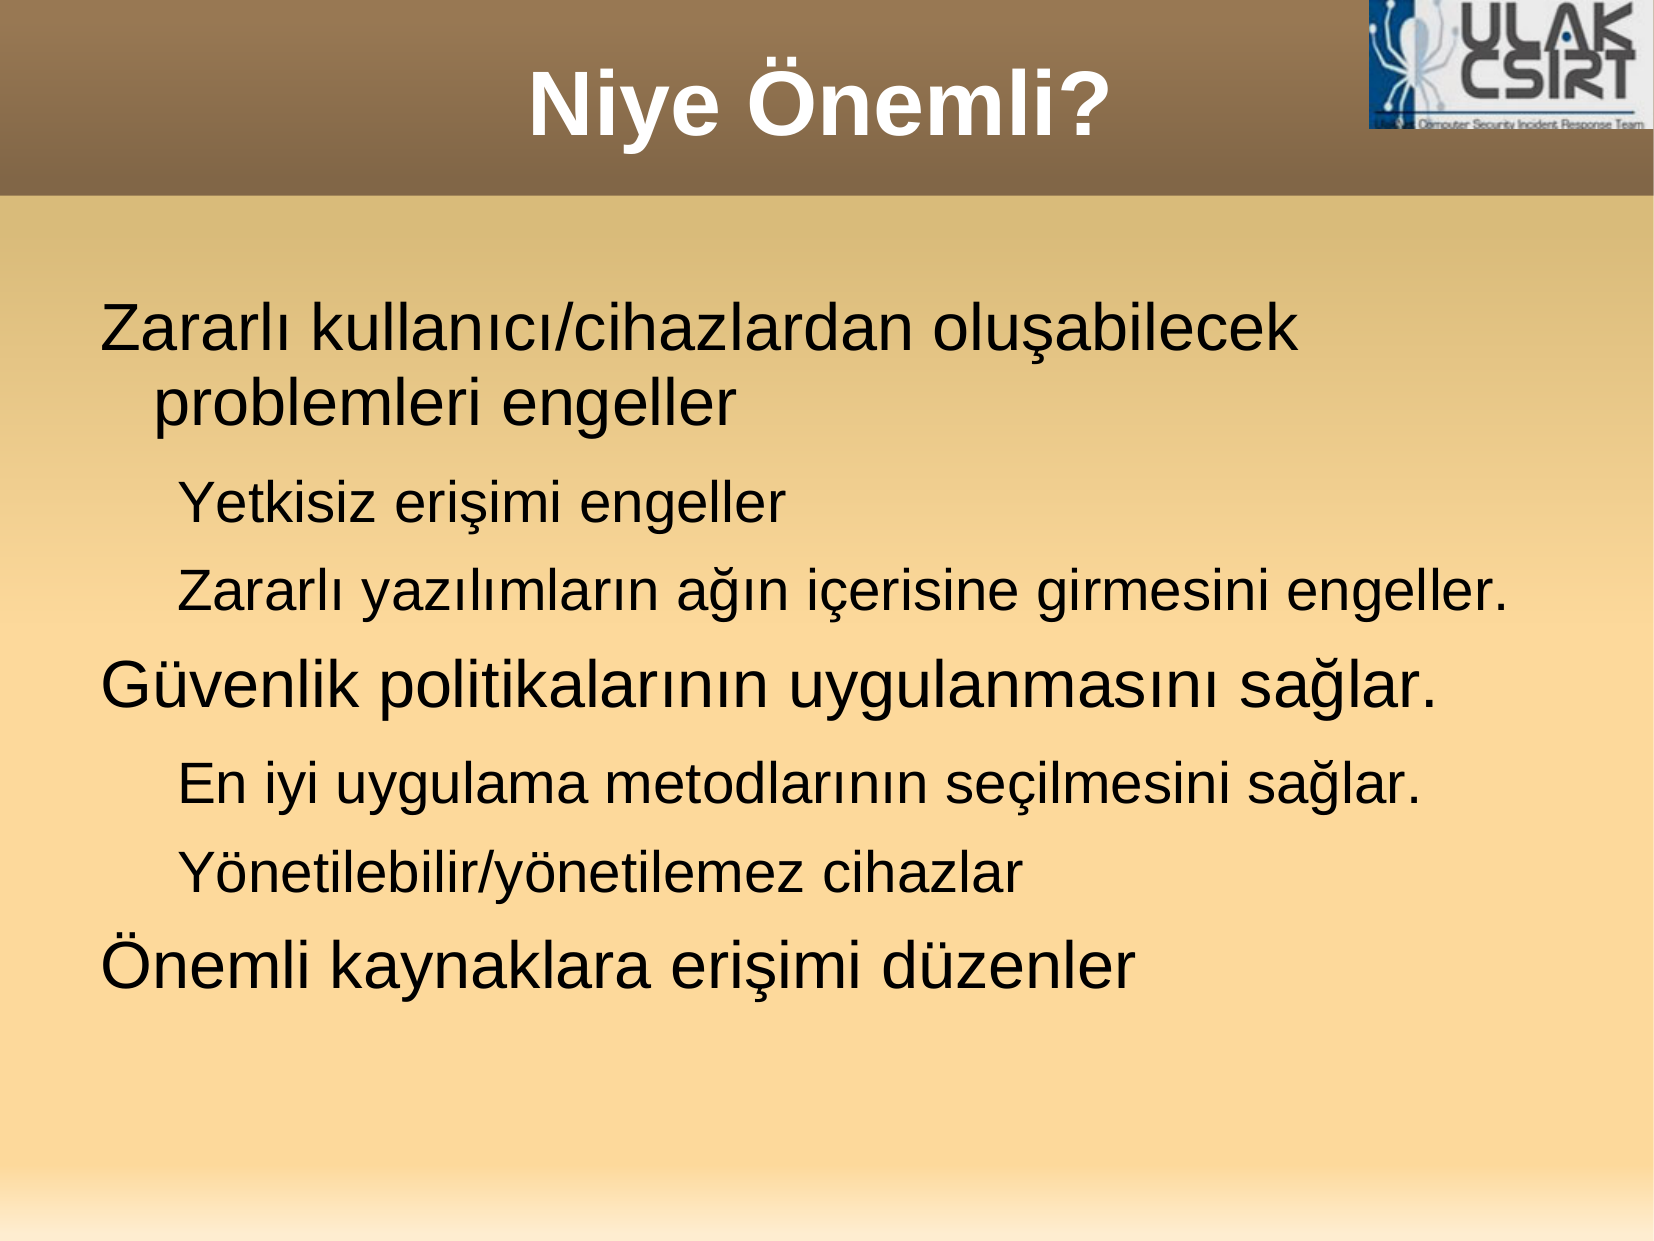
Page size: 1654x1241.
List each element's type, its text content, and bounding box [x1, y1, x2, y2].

picture [0, 0, 1654, 1241]
title Niye Önemli? [76, 7, 1565, 200]
list Zararlı kullanıcı/cihazlardan oluşabilecek problemleri engeller Yetkisiz erişimi engeller Zararlı yazılımların ağın içerisine girmesini engeller. Güvenlik politikalarının uygulanmasını sağlar. En iyi uygulama metodlarının seçilmesini sağlar. Yönetilebilir/yönetilemez cihazlar Önemli kaynaklara erişimi düzenler [82, 290, 1571, 1094]
